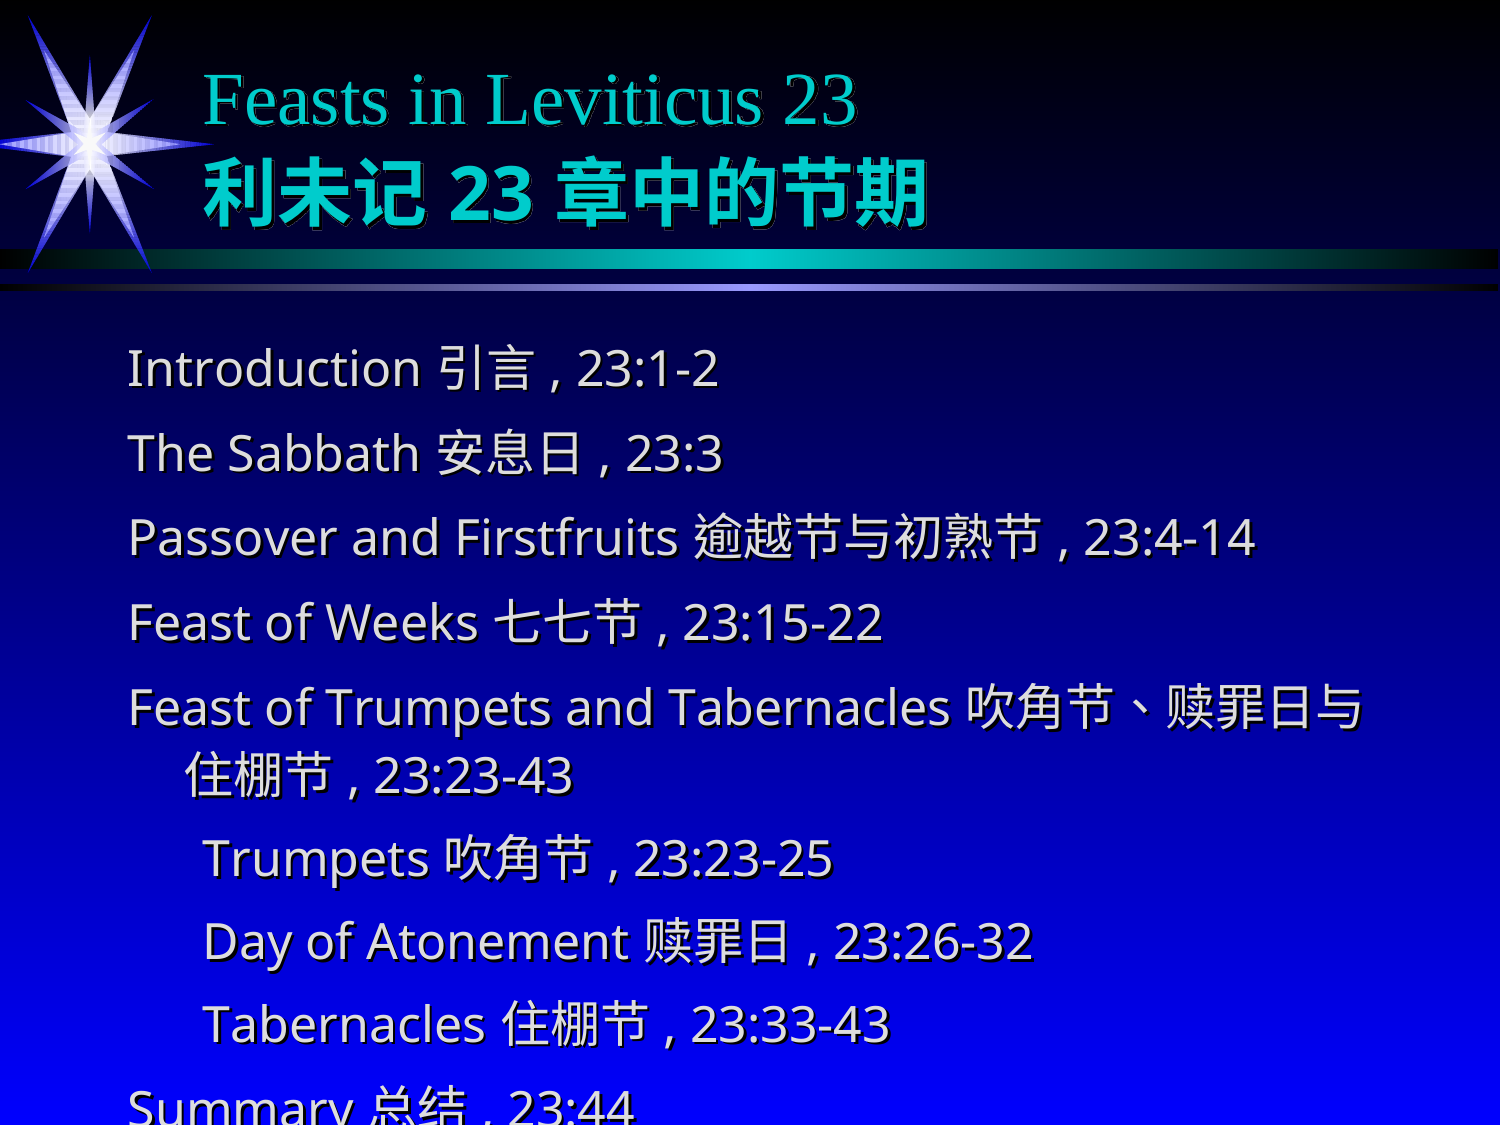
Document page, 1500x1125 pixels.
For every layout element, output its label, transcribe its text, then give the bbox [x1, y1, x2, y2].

list Introduction引言, 23:1-2 The Sabbath安息日, 23:3 Passover and Firstfruits逾越节与初熟节, 23:4-14 Feast of Weeks七七节, 23:15-22 Feast of Trumpets and Tabernacles吹角节、赎罪日与住棚节, 23:23-43 Trumpets吹角节, 23:23-25 Day of Atonement赎罪日, 23:26-32 Tabernacles住棚节, 23:33-43 Summary总结, 23:44 [112, 324, 1388, 1125]
title Feasts in Leviticus 23 利未记23章中的节期 [187, 56, 1463, 244]
